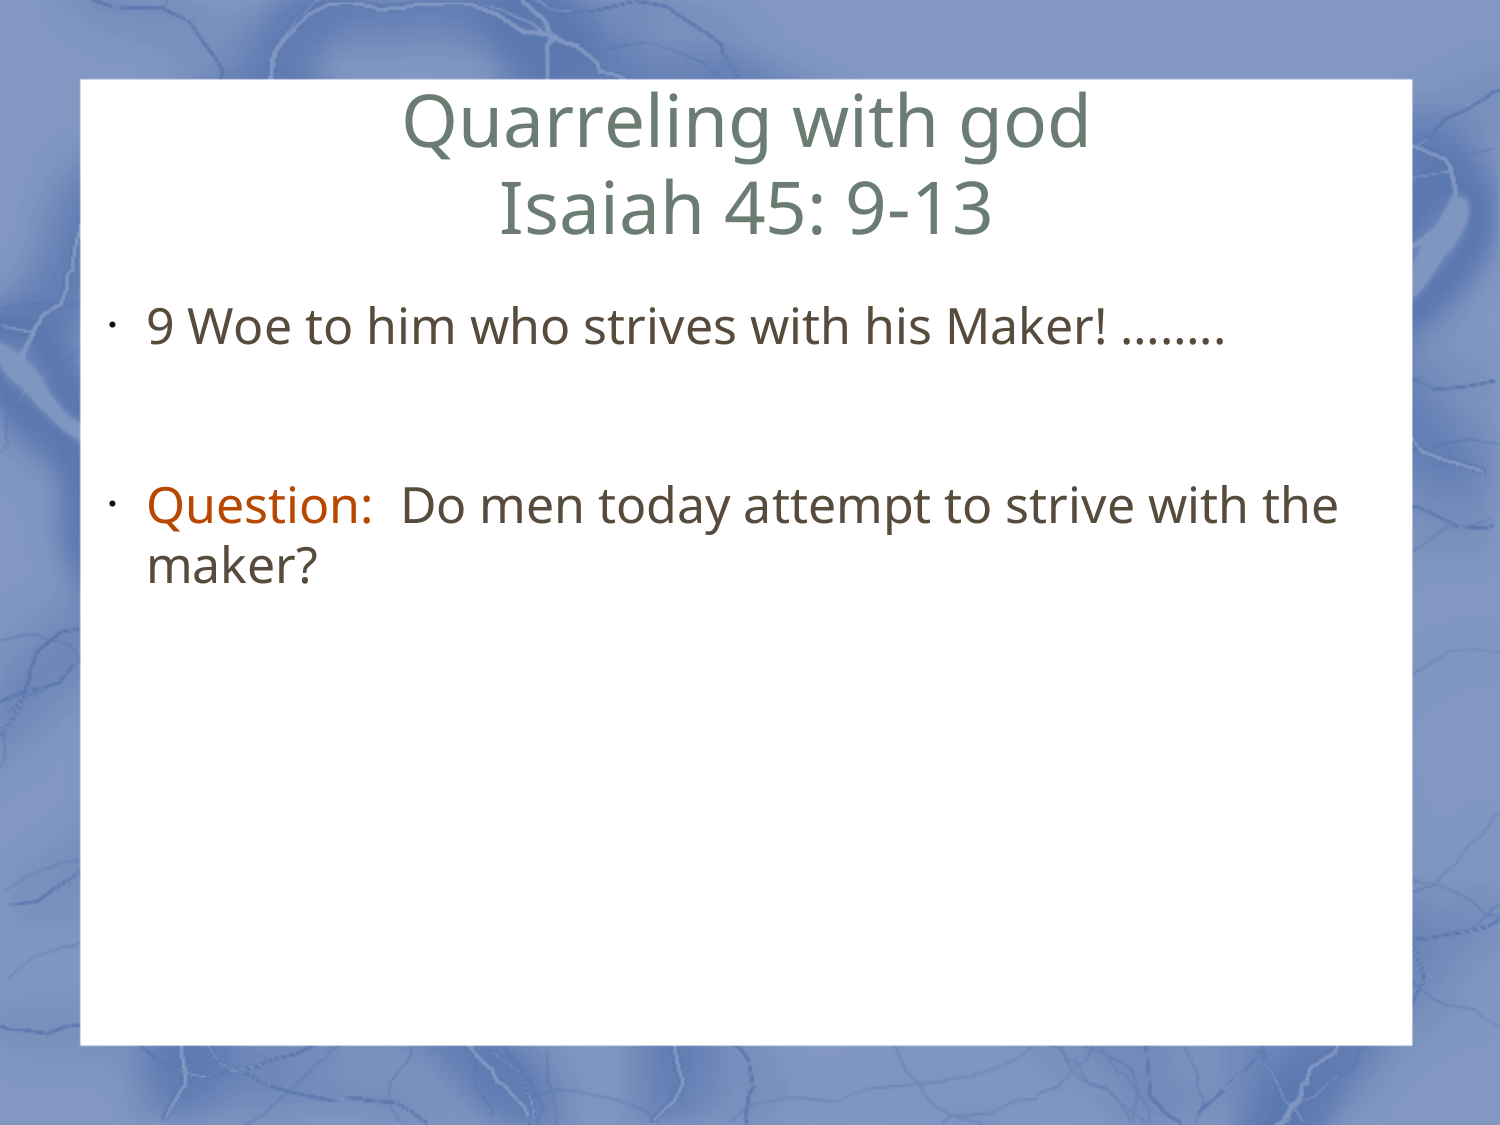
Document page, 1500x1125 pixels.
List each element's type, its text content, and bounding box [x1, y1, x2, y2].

title Quarreling with god Isaiah 45: 9-13 [69, 66, 1425, 238]
list 9 Woe to him who strives with his Maker! …….. Question: Do men today attempt to strive with the maker? [75, 287, 1425, 1005]
picture [0, 0, 1500, 1125]
